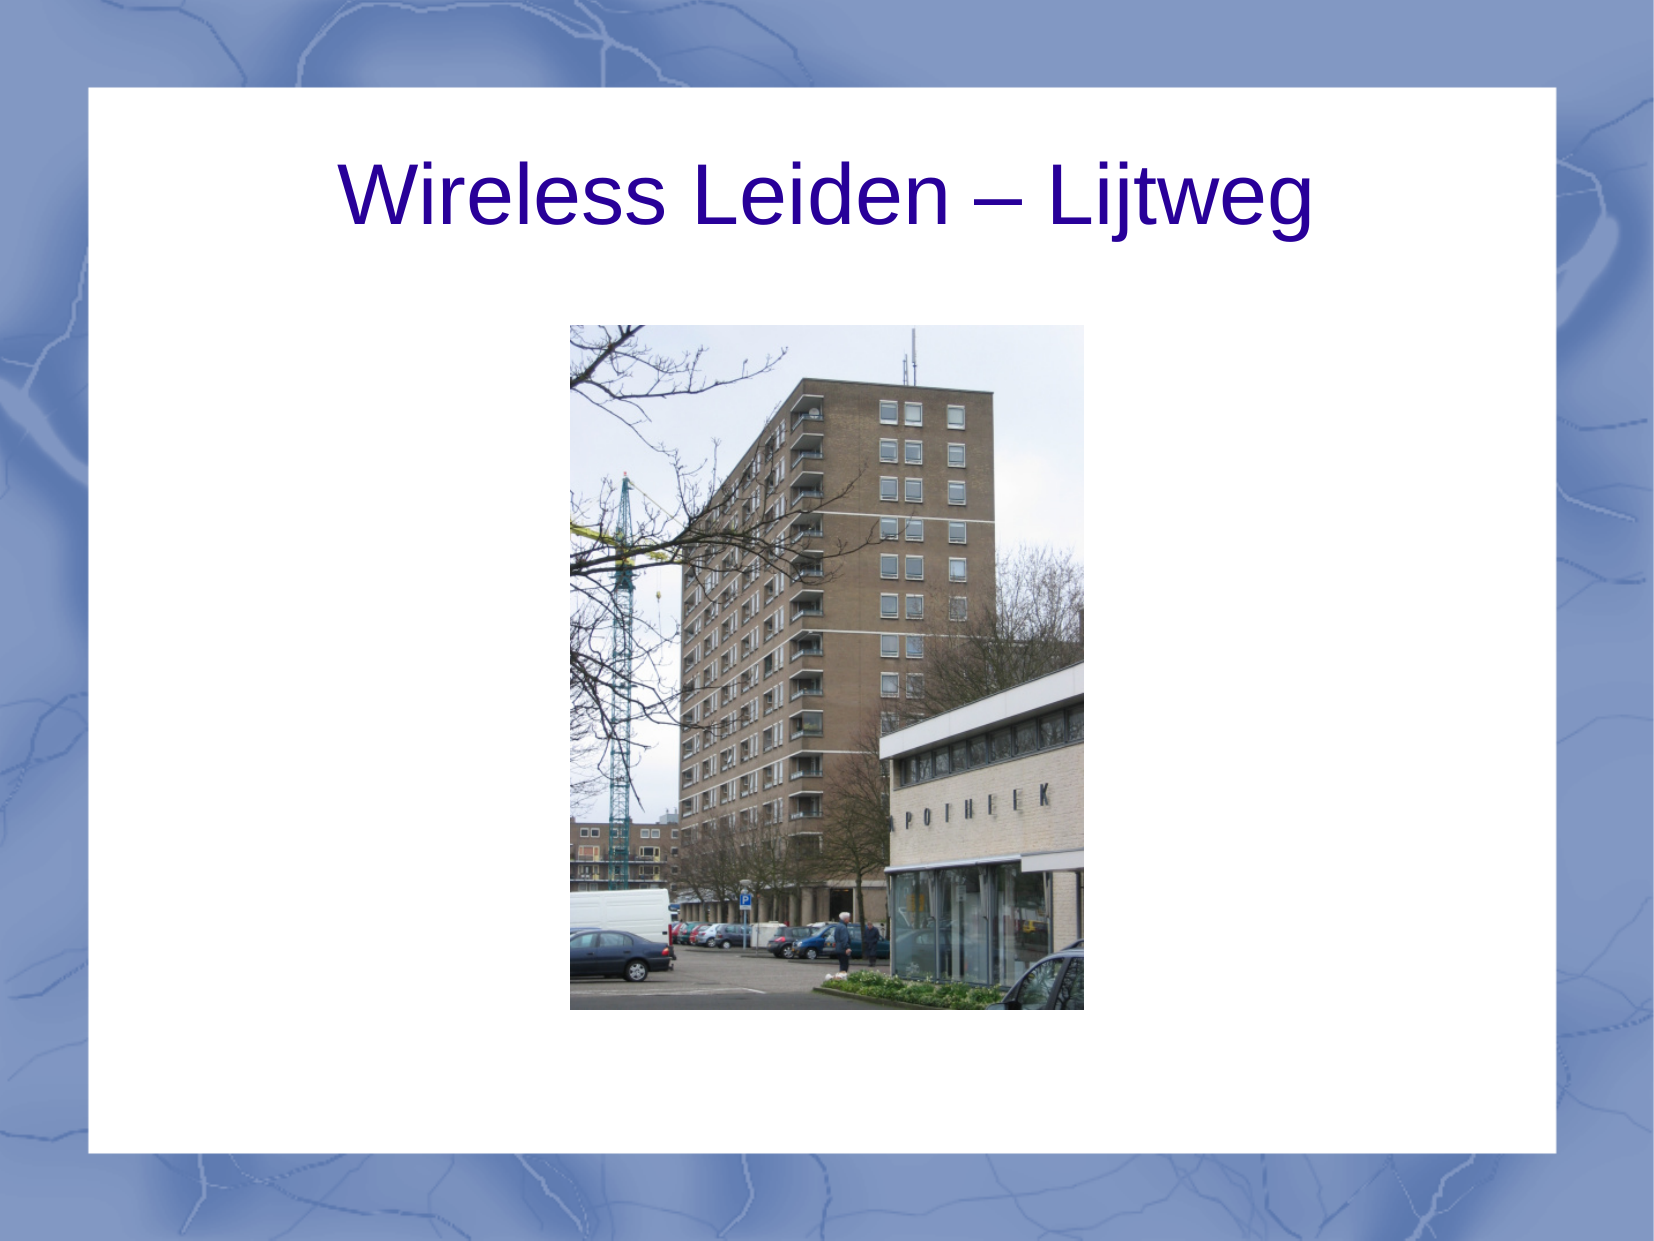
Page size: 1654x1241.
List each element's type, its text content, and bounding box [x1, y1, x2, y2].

picture [0, 0, 1654, 1241]
title Wireless Leiden – Lijtweg [118, 90, 1536, 298]
